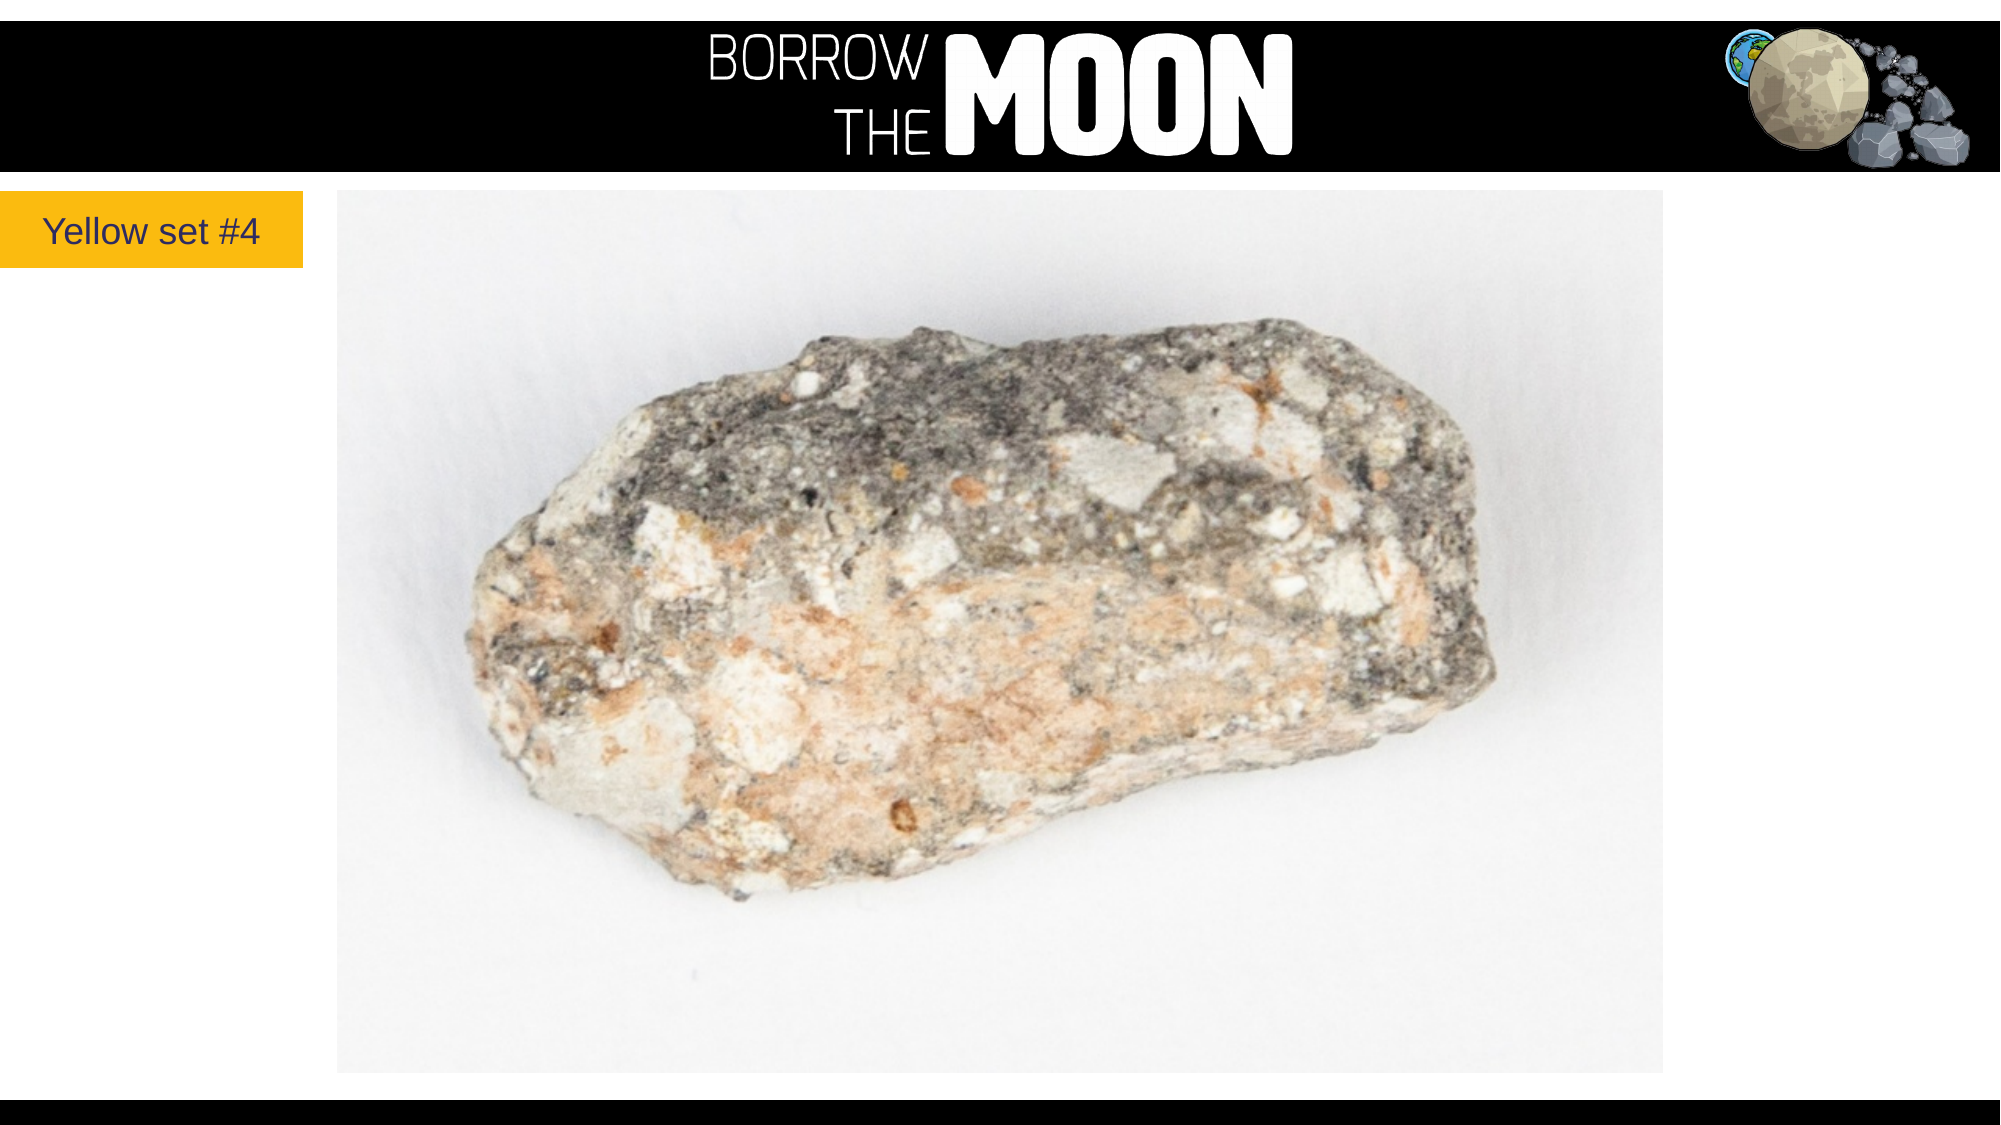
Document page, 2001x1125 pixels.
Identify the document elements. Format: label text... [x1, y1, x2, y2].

picture [337, 190, 1663, 1073]
text_box Yellow set #4 [0, 191, 303, 268]
